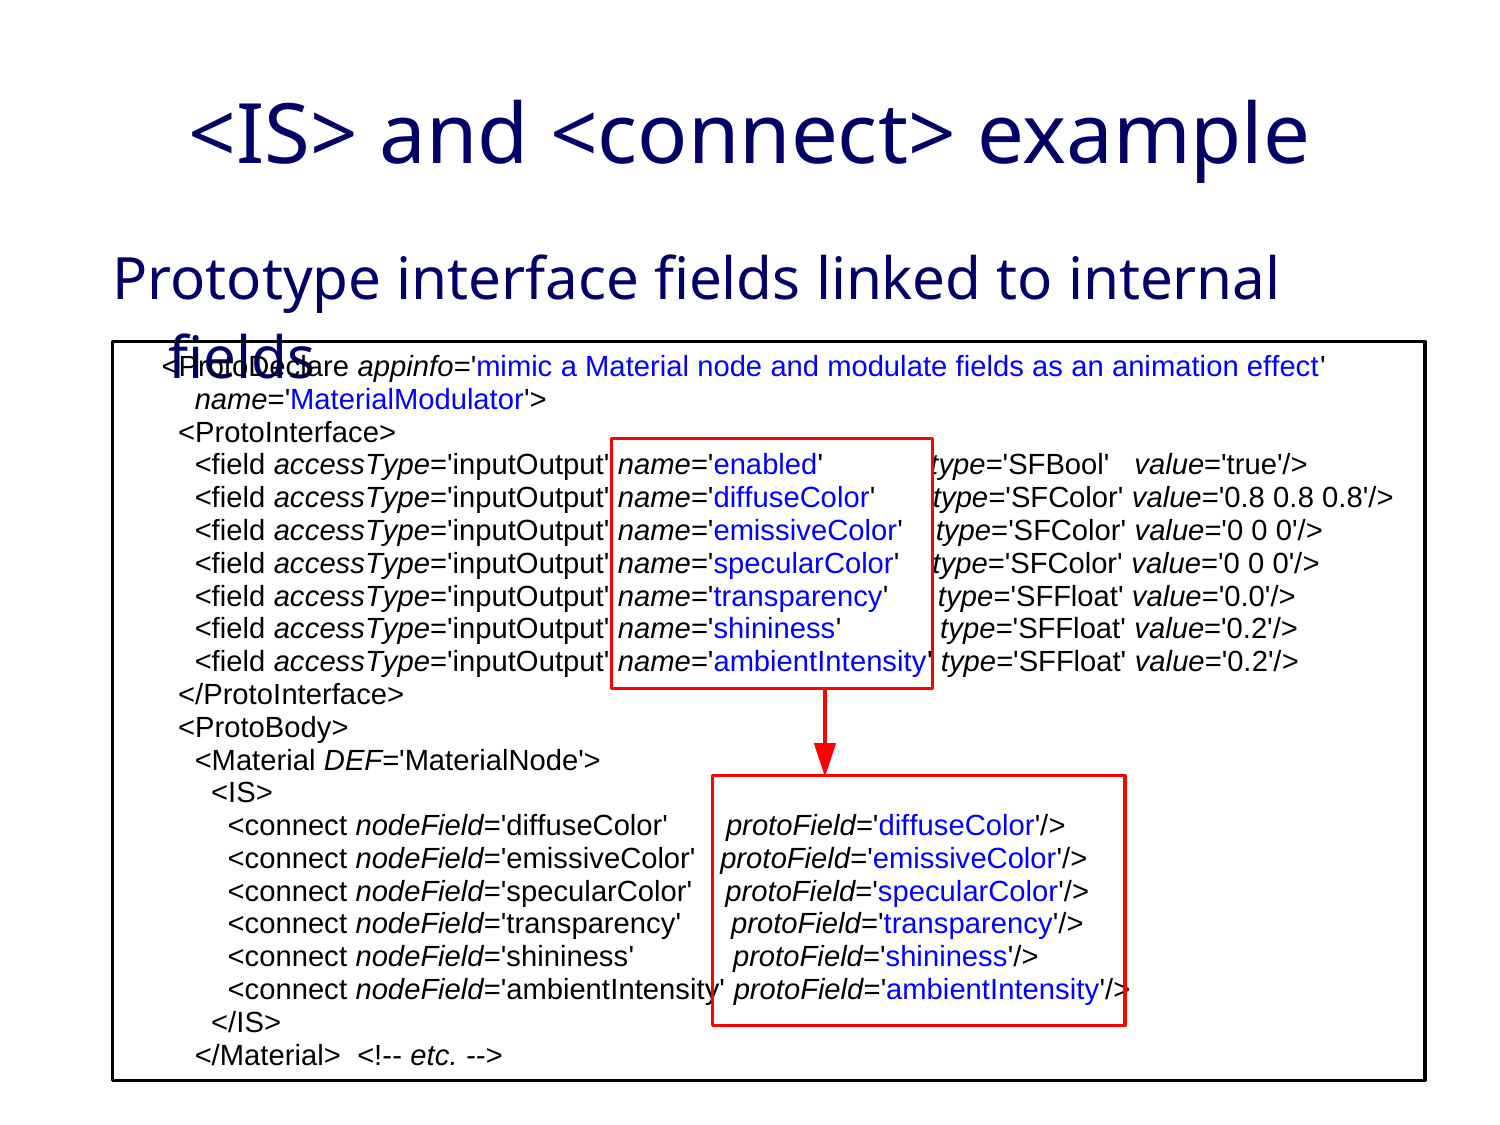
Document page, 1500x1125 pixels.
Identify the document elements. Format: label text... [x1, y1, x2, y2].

text_box <ProtoDeclare appinfo='mimic a Material node and modulate fields as an animation effect' name='MaterialModulator'> <ProtoInterface> <field accessType='inputOutput' name='enabled' type='SFBool' value='true'/> <field accessType='inputOutput' name='diffuseColor' type='SFColor' value='0.8 0.8 0.8'/> <field accessType='inputOutput' name='emissiveColor' type='SFColor' value='0 0 0'/> <field accessType='inputOutput' name='specularColor' type='SFColor' value='0 0 0'/> <field accessType='inputOutput' name='transparency' type='SFFloat' value='0.0'/> <field accessType='inputOutput' name='shininess' type='SFFloat' value='0.2'/> <field accessType='inputOutput' name='ambientIntensity' type='SFFloat' value='0.2'/> </ProtoInterface> <ProtoBody> <Material DEF='MaterialNode'> <IS> <connect nodeField='diffuseColor' protoField='diffuseColor'/> <connect nodeField='emissiveColor' protoField='emissiveColor'/> <connect nodeField='specularColor' protoField='specularColor'/> <connect nodeField='transparency' protoField='transparency'/> <connect nodeField='shininess' protoField='shininess'/> <connect nodeField='ambientIntensity' protoField='ambientIntensity'/> </IS> </Material> <!-- etc. --> [112, 341, 1426, 1081]
list Prototype interface fields linked to internal fields [112, 237, 1388, 340]
title <IS> and <connect> example [112, 44, 1388, 218]
